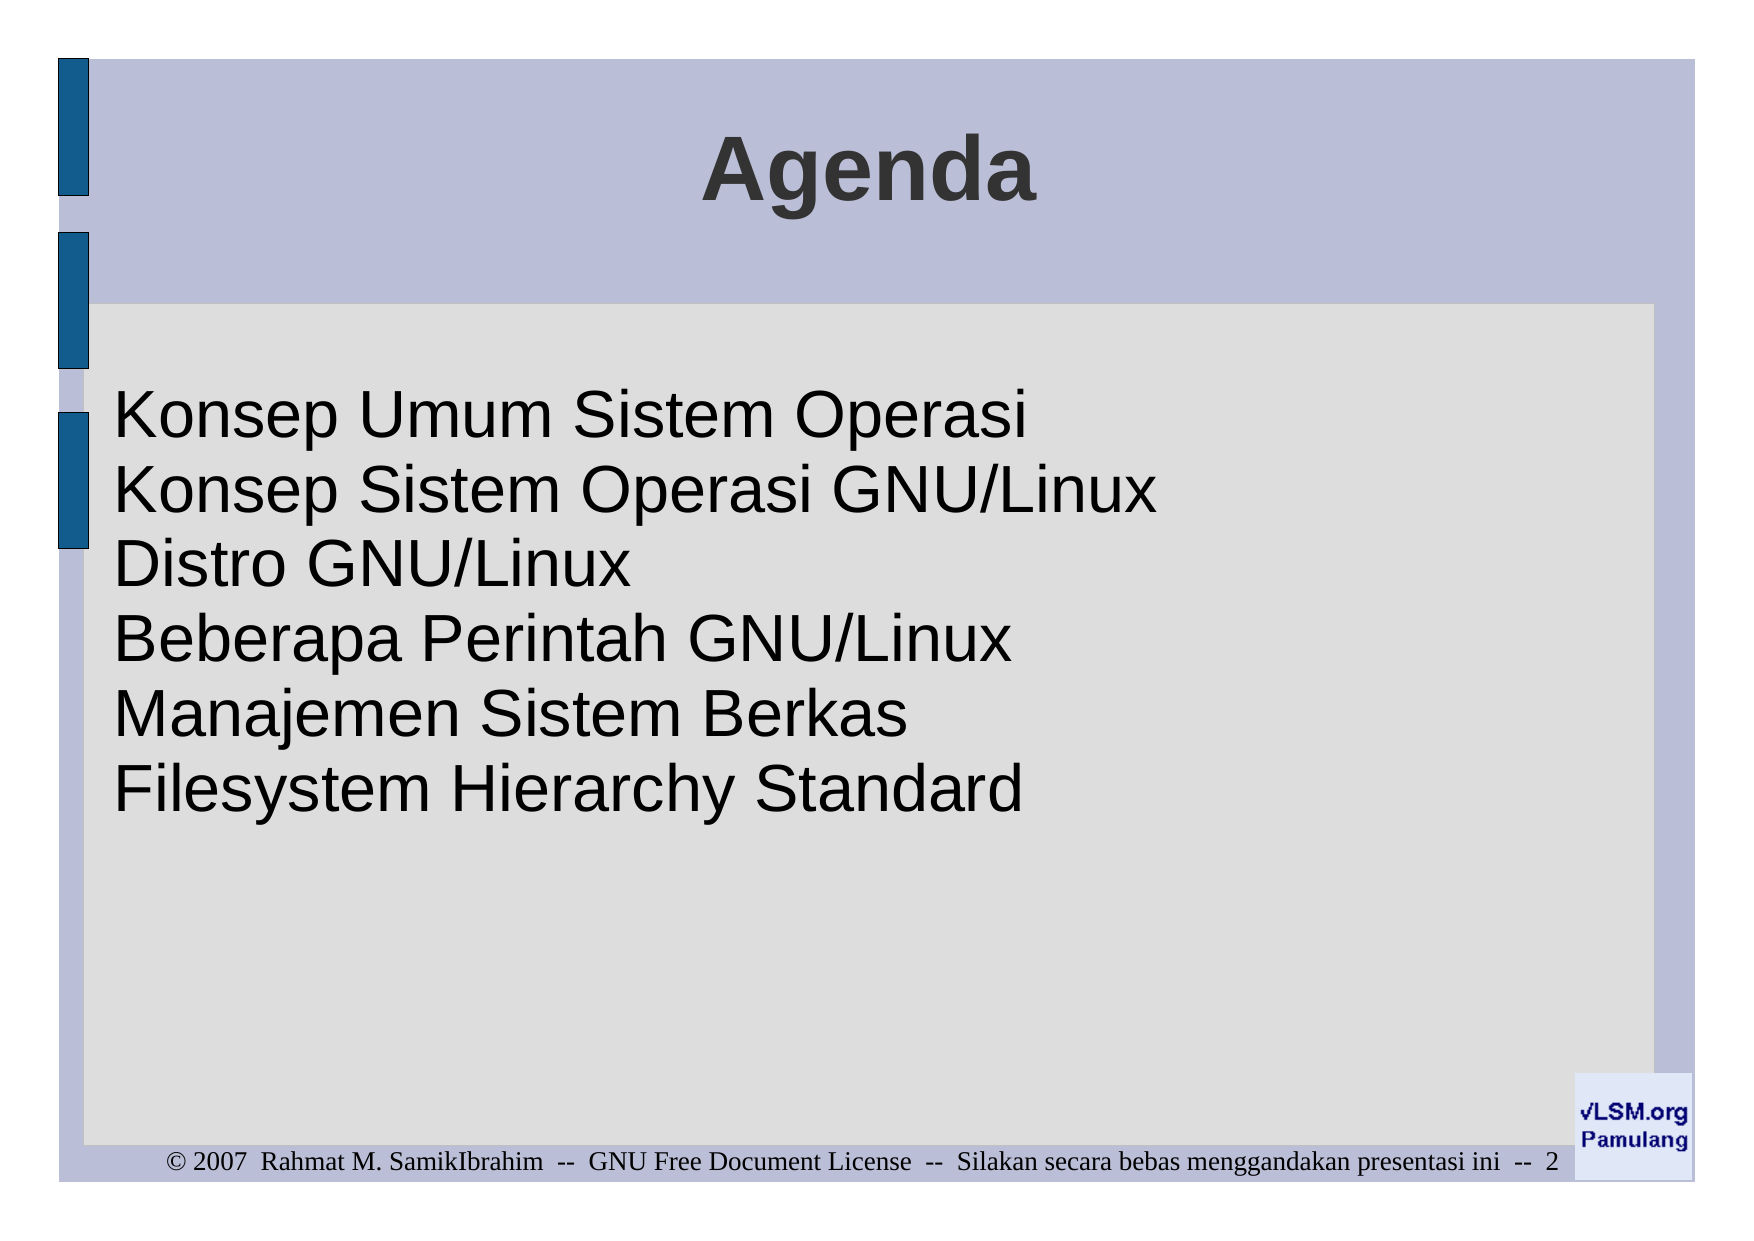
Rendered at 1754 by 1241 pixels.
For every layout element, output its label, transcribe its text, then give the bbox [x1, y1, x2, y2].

list Konsep Umum Sistem Operasi Konsep Sistem Operasi GNU/Linux Distro GNU/Linux Beberapa Perintah GNU/Linux Manajemen Sistem Berkas Filesystem Hierarchy Standard [96, 376, 1619, 884]
title Agenda [169, 74, 1568, 263]
picture [1575, 1073, 1692, 1180]
